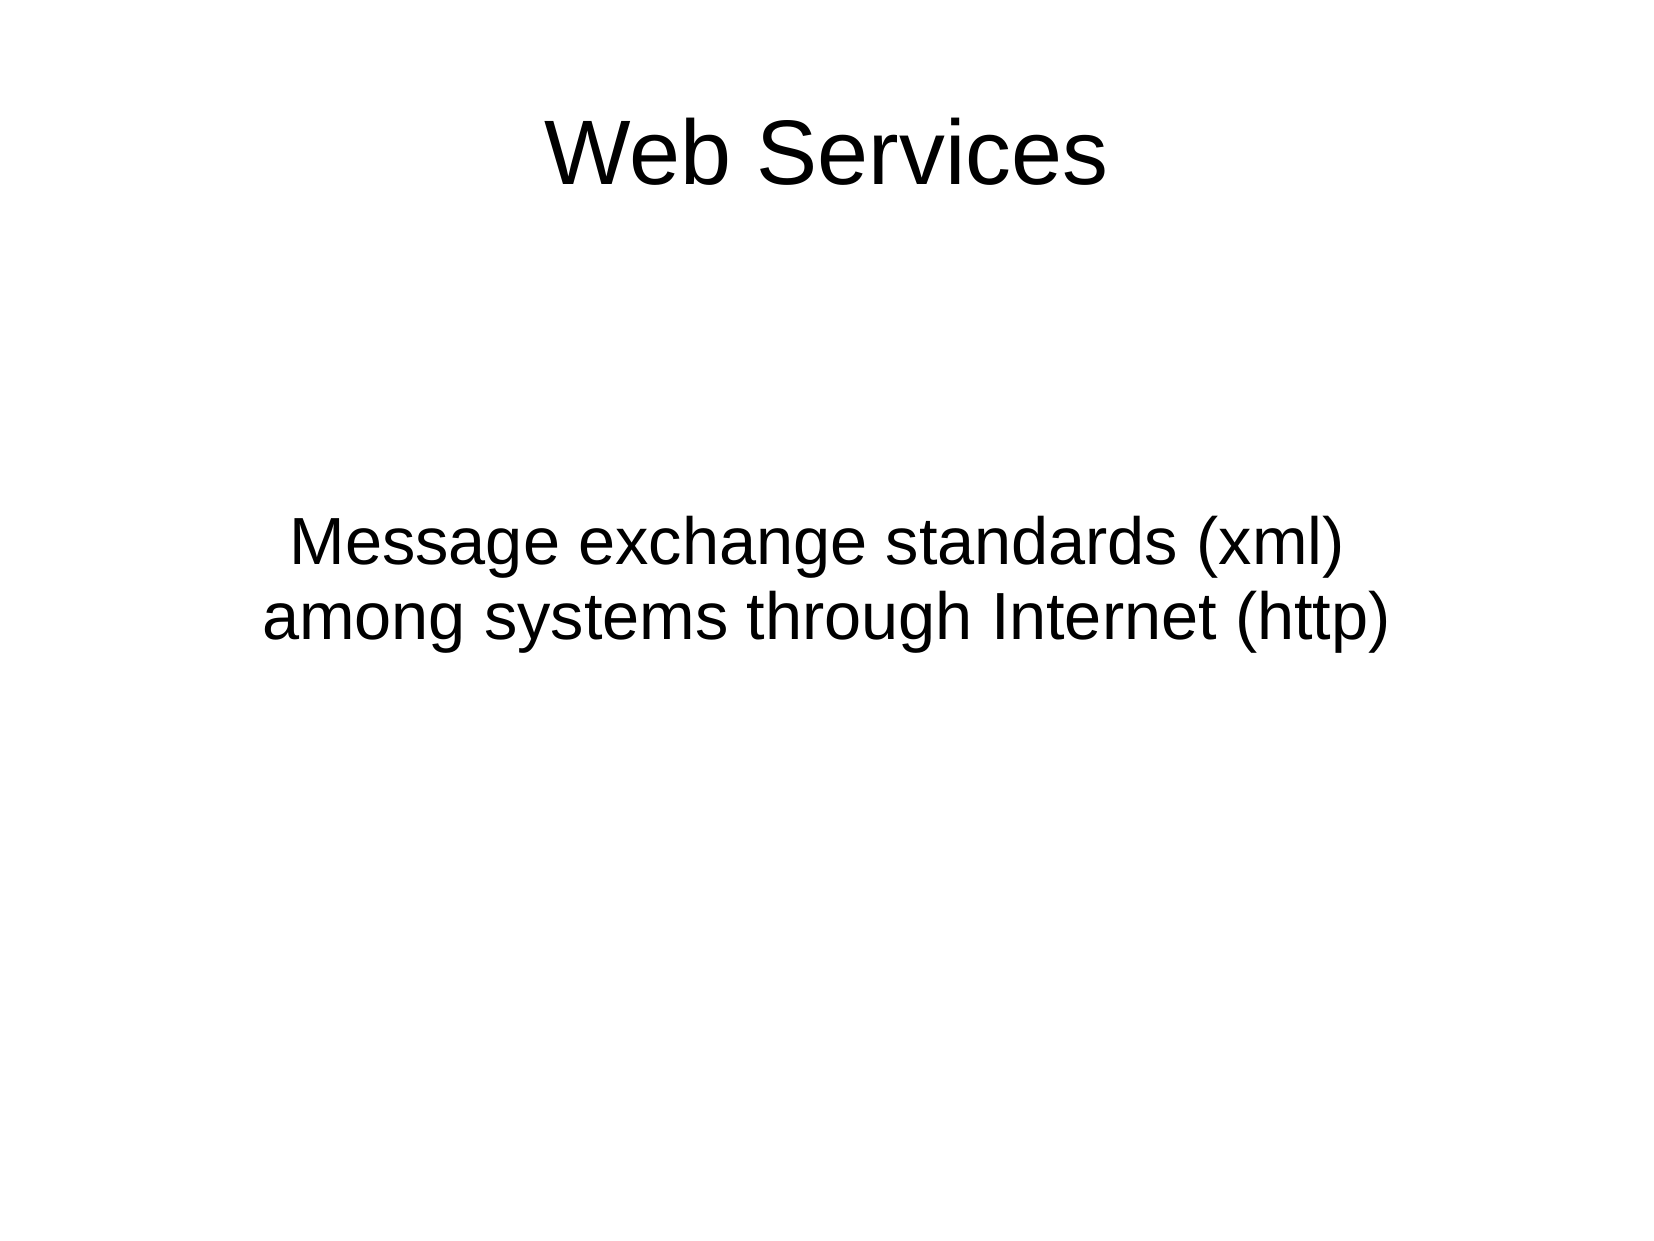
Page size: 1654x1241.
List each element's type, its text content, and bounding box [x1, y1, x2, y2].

subtitle Message exchange standards (xml) among systems through Internet (http) [82, 49, 1571, 1109]
